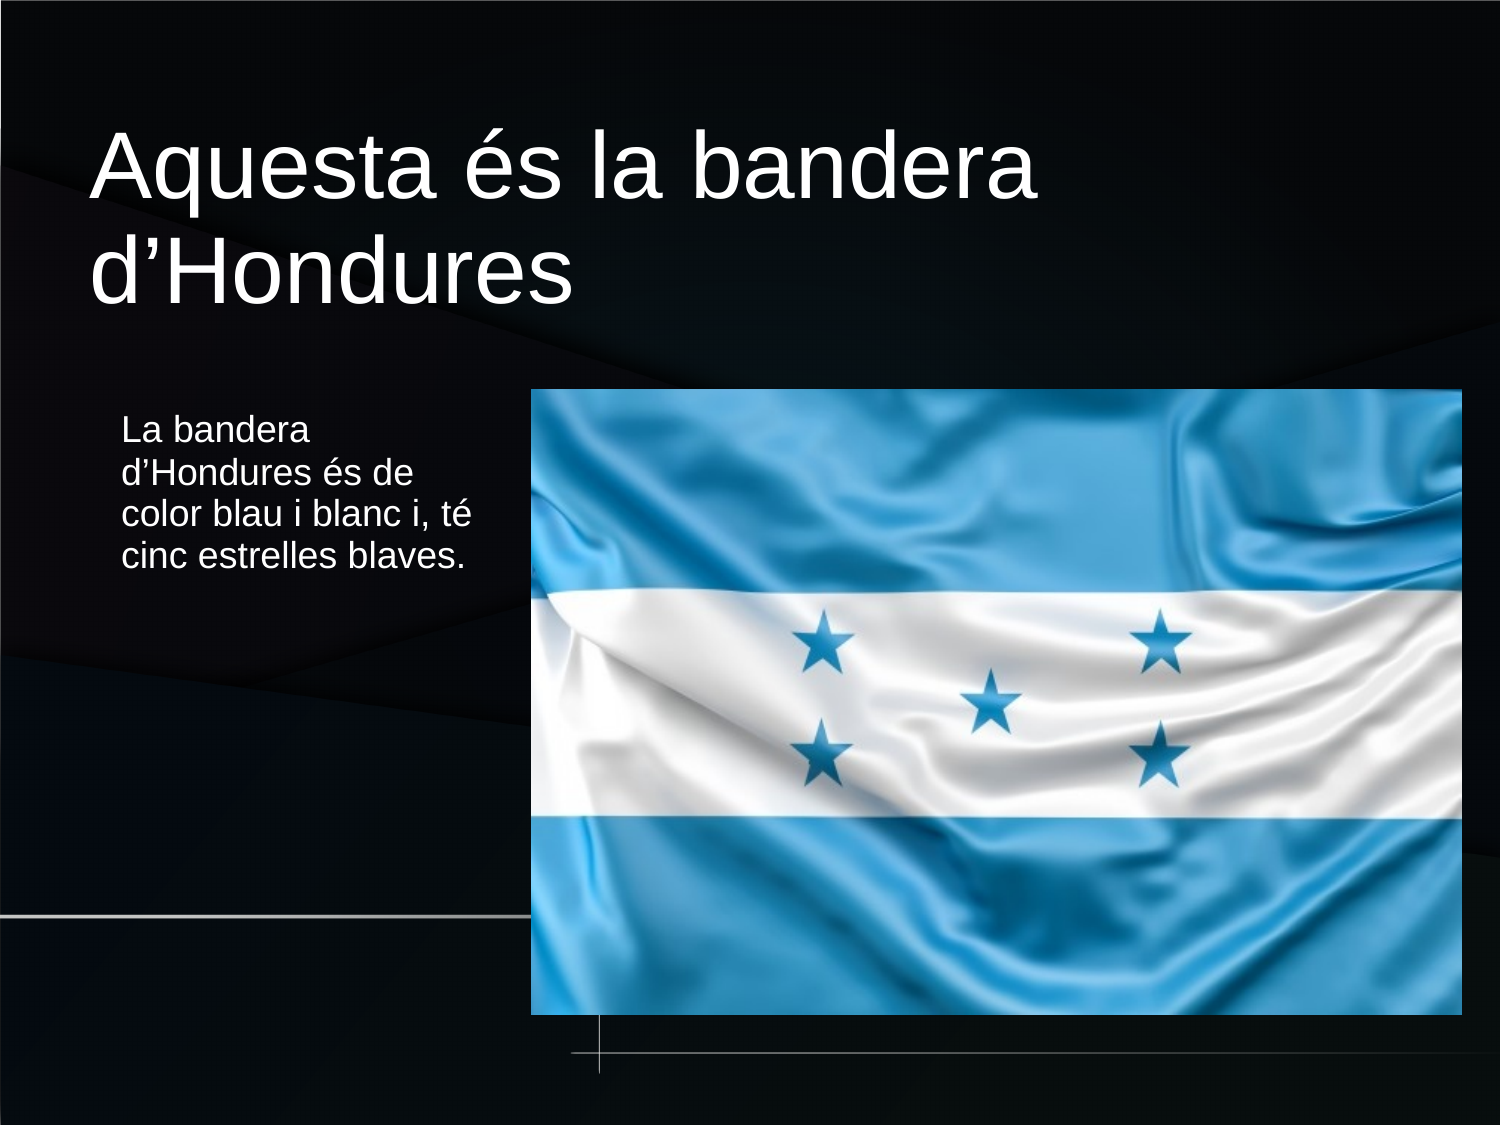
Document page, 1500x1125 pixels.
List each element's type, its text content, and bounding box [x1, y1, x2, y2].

picture [0, 0, 1500, 1125]
text_box La bandera d’Hondures és de color blau i blanc i, té cinc estrelles blaves. [106, 401, 520, 585]
title Aquesta és la bandera d’Hondures [89, 112, 1430, 324]
